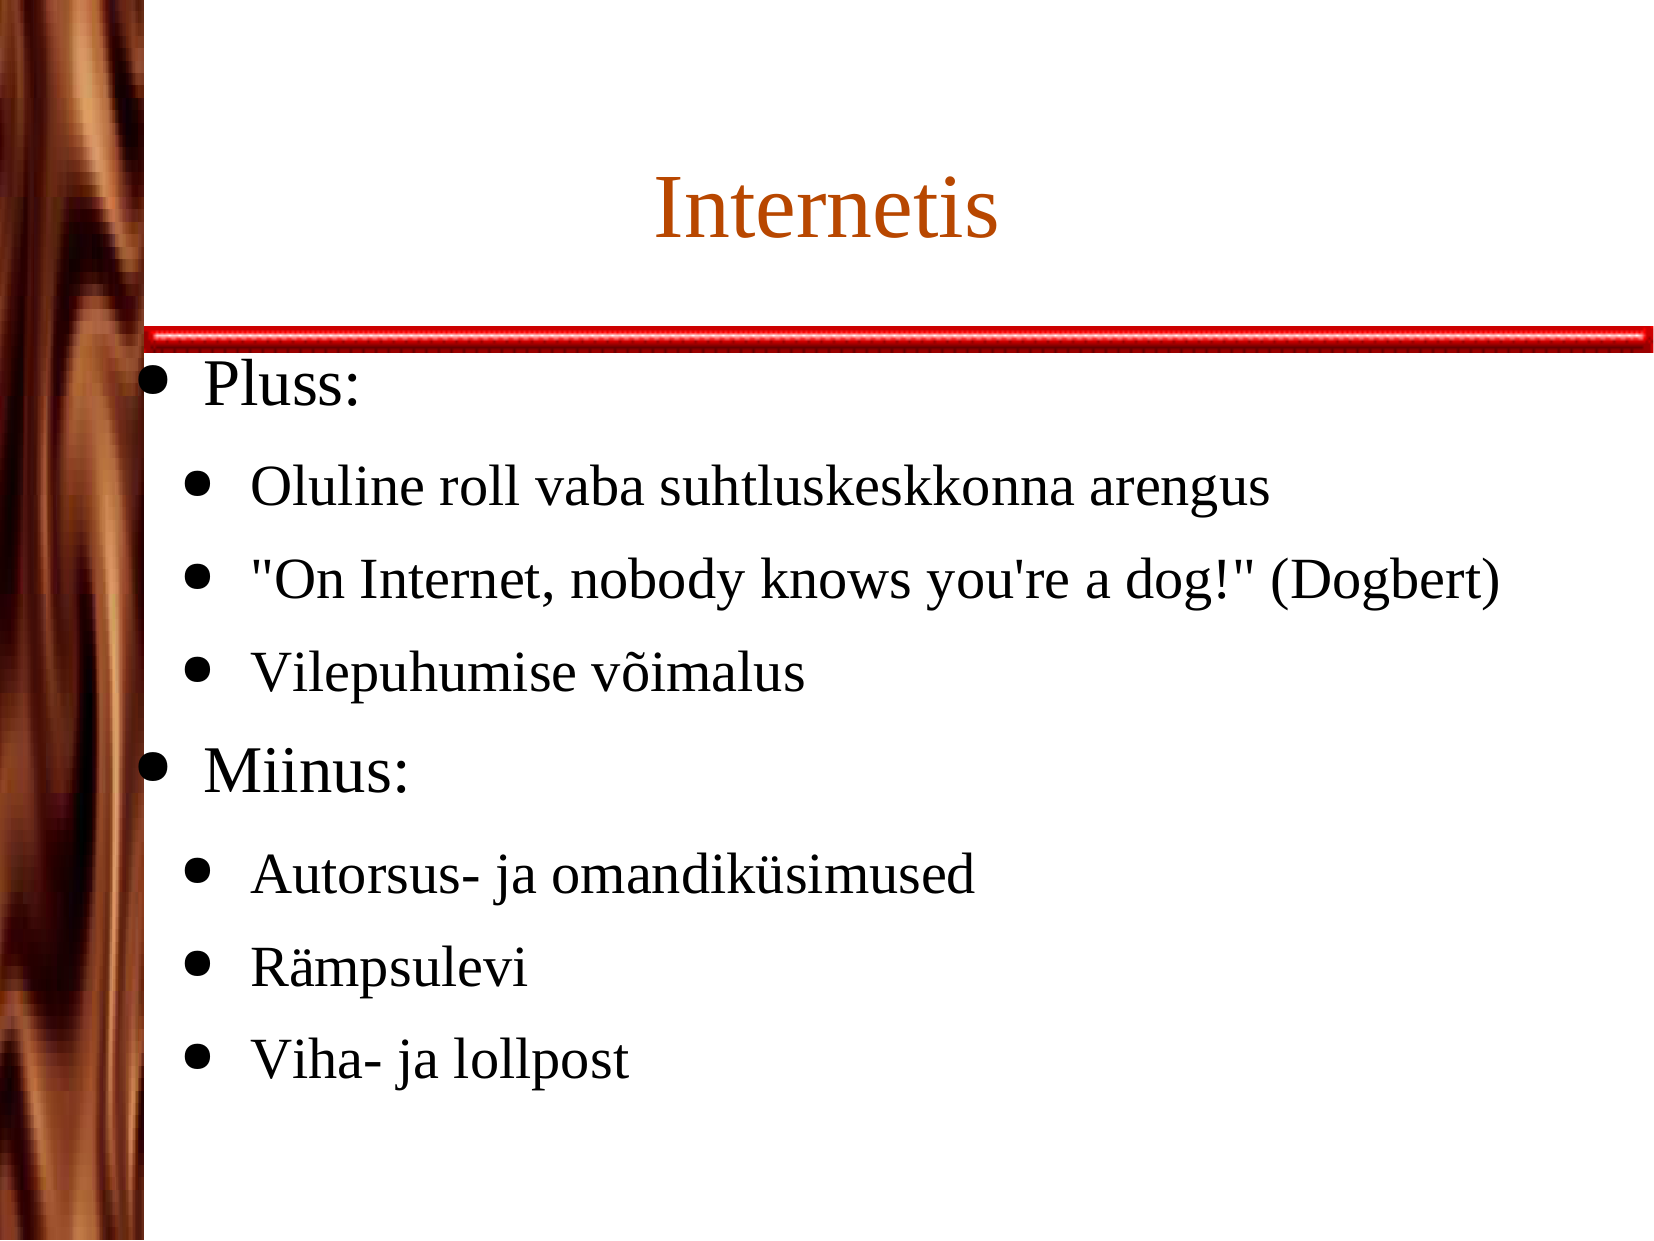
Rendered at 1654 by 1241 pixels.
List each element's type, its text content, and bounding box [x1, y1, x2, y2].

picture [0, 0, 1654, 1240]
list Pluss: Oluline roll vaba suhtluskeskkonna arengus "On Internet, nobody knows you're a dog!" (Dogbert) Vilepuhumise võimalus Miinus: Autorsus- ja omandiküsimused Rämpsulevi Viha- ja lollpost [121, 344, 1534, 1126]
title Internetis [121, 102, 1534, 310]
